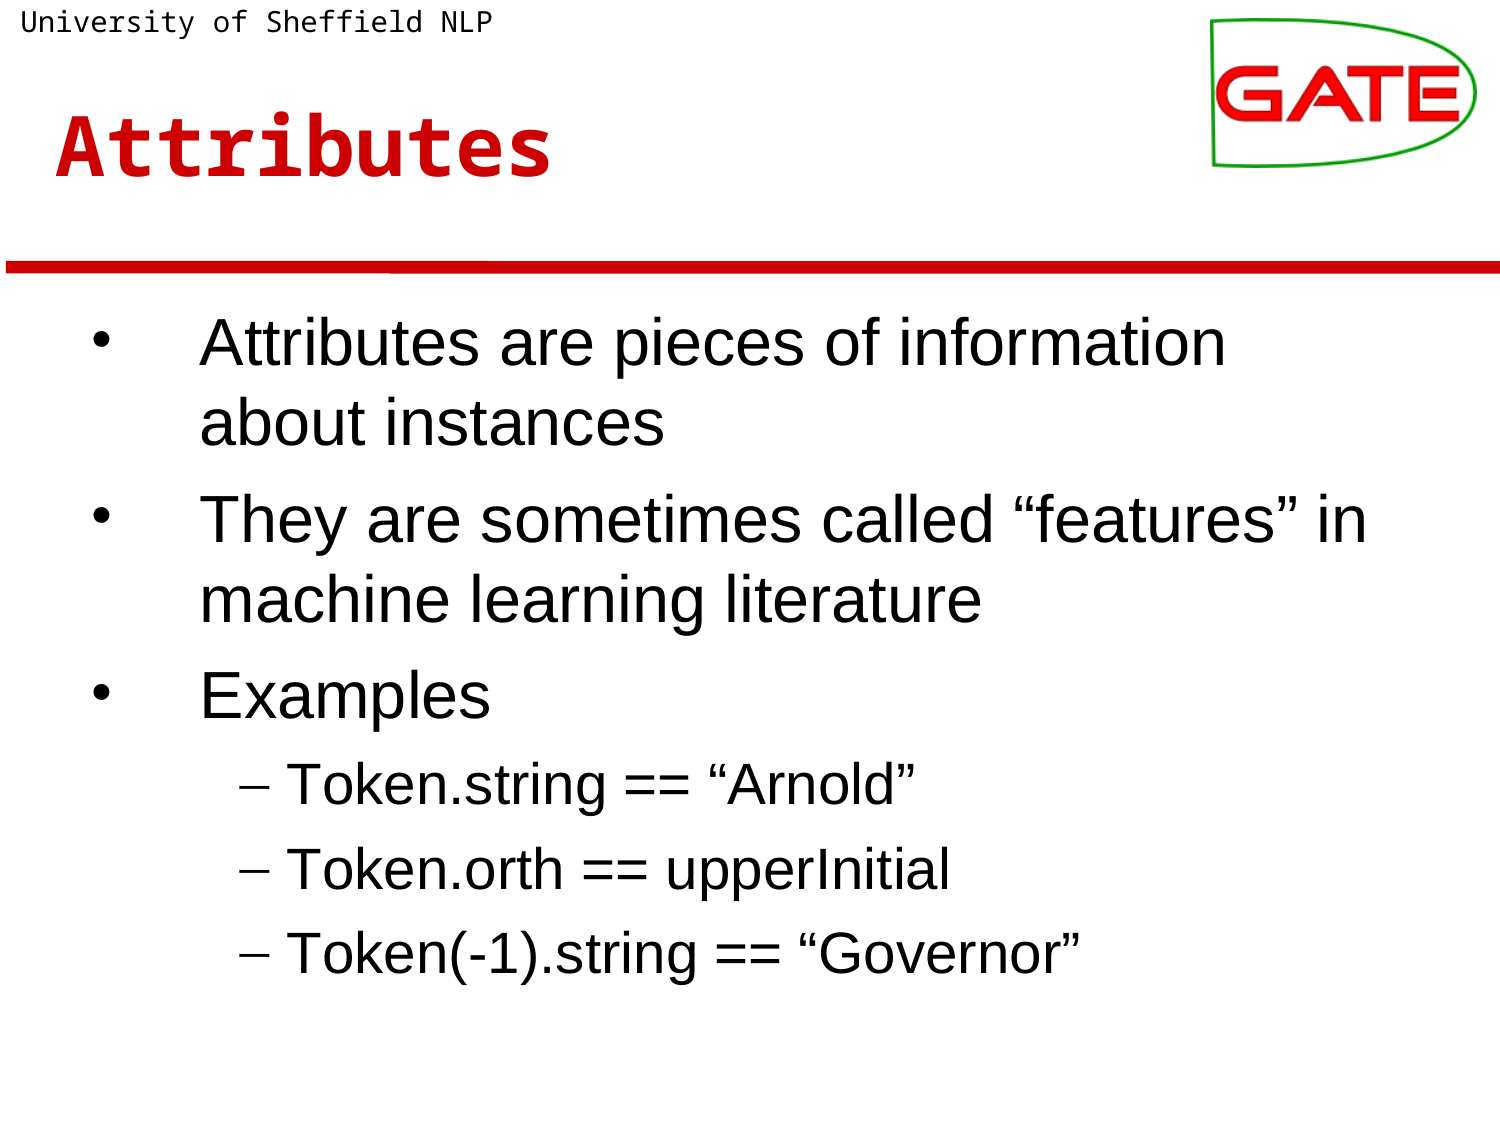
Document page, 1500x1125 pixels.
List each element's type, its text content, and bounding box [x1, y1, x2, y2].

picture [1210, 18, 1477, 168]
title Attributes [41, 37, 1391, 254]
list Attributes are pieces of information about instances They are sometimes called “features” in machine learning literature Examples Token.string == “Arnold” Token.orth == upperInitial Token(-1).string == “Governor” [75, 290, 1425, 1034]
